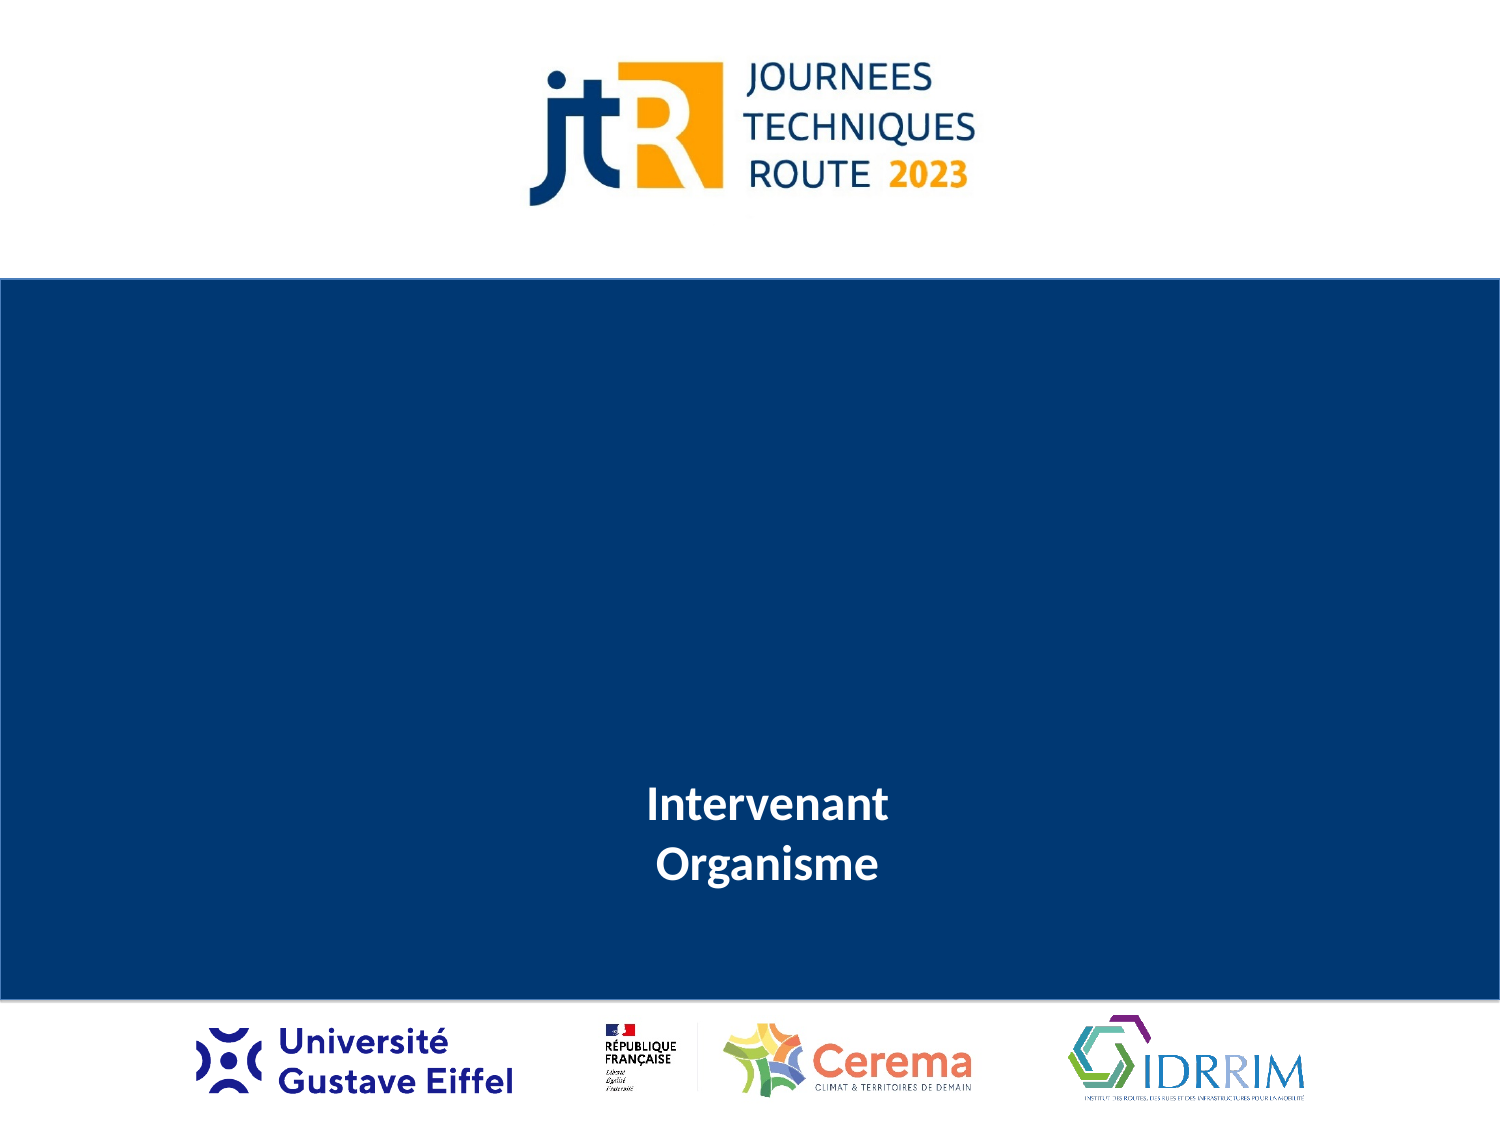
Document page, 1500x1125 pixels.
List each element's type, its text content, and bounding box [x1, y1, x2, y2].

text_box Intervenant Organisme [171, 763, 1365, 900]
